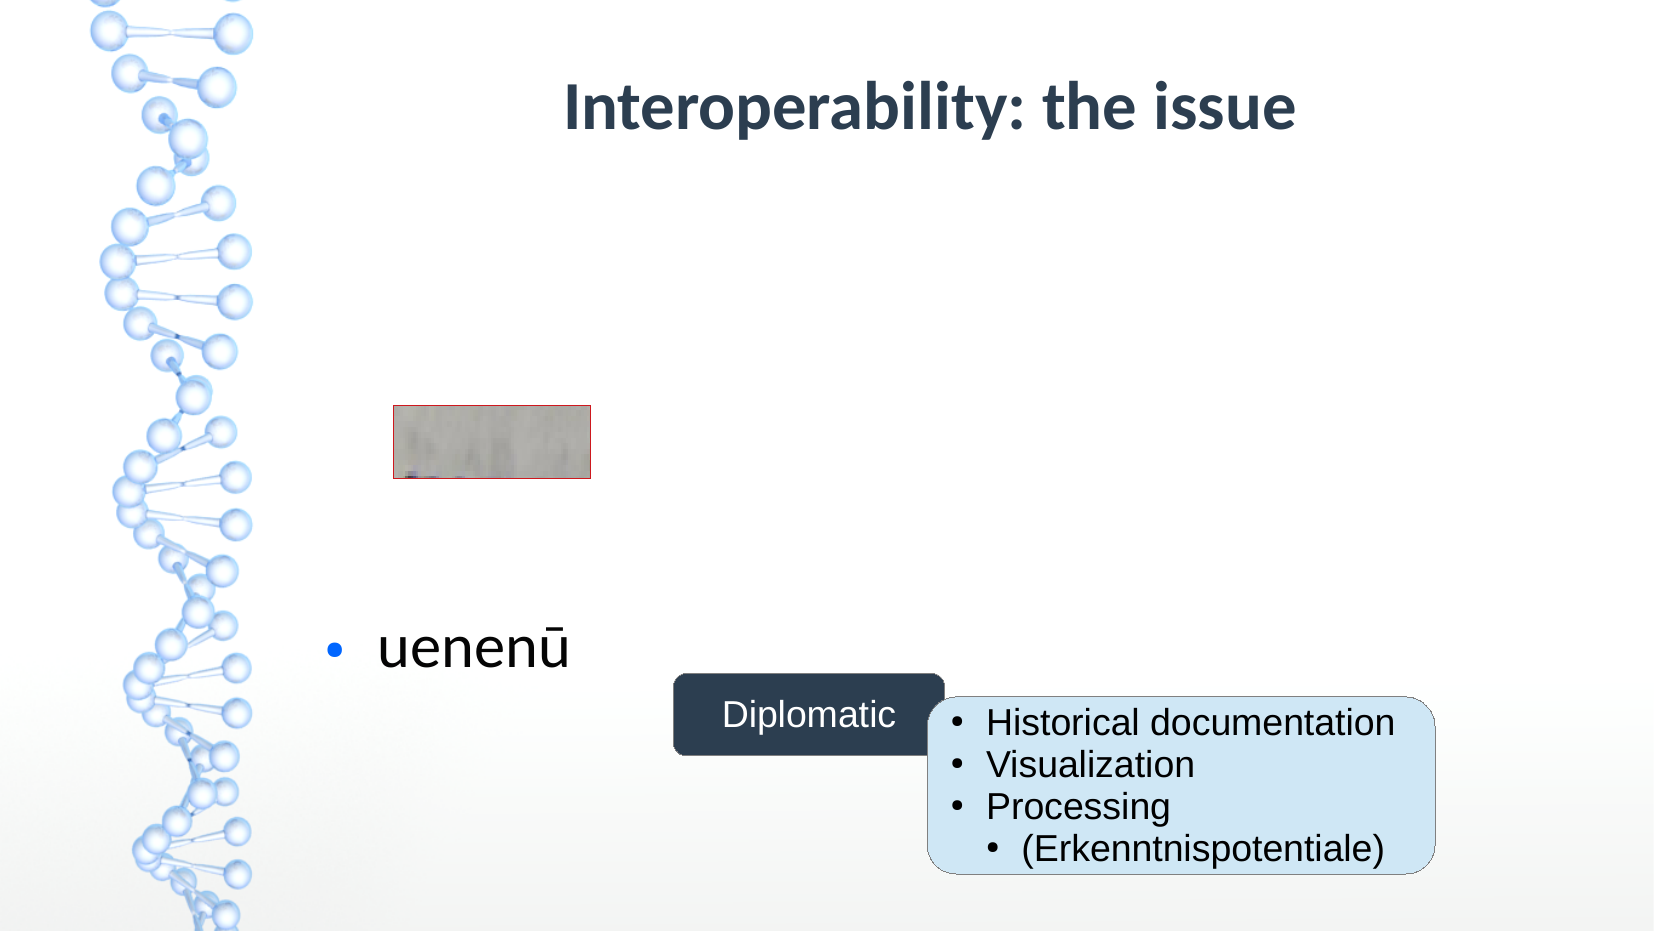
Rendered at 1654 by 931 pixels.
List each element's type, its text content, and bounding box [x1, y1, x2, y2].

text_box Historical documentation Visualization Processing (Erkenntnispotentiale) [927, 696, 1436, 875]
list uenenū [307, 620, 626, 703]
title Interoperability: the issue [265, 35, 1595, 189]
text_box Diplomatic [673, 673, 945, 756]
picture [0, 0, 1654, 931]
